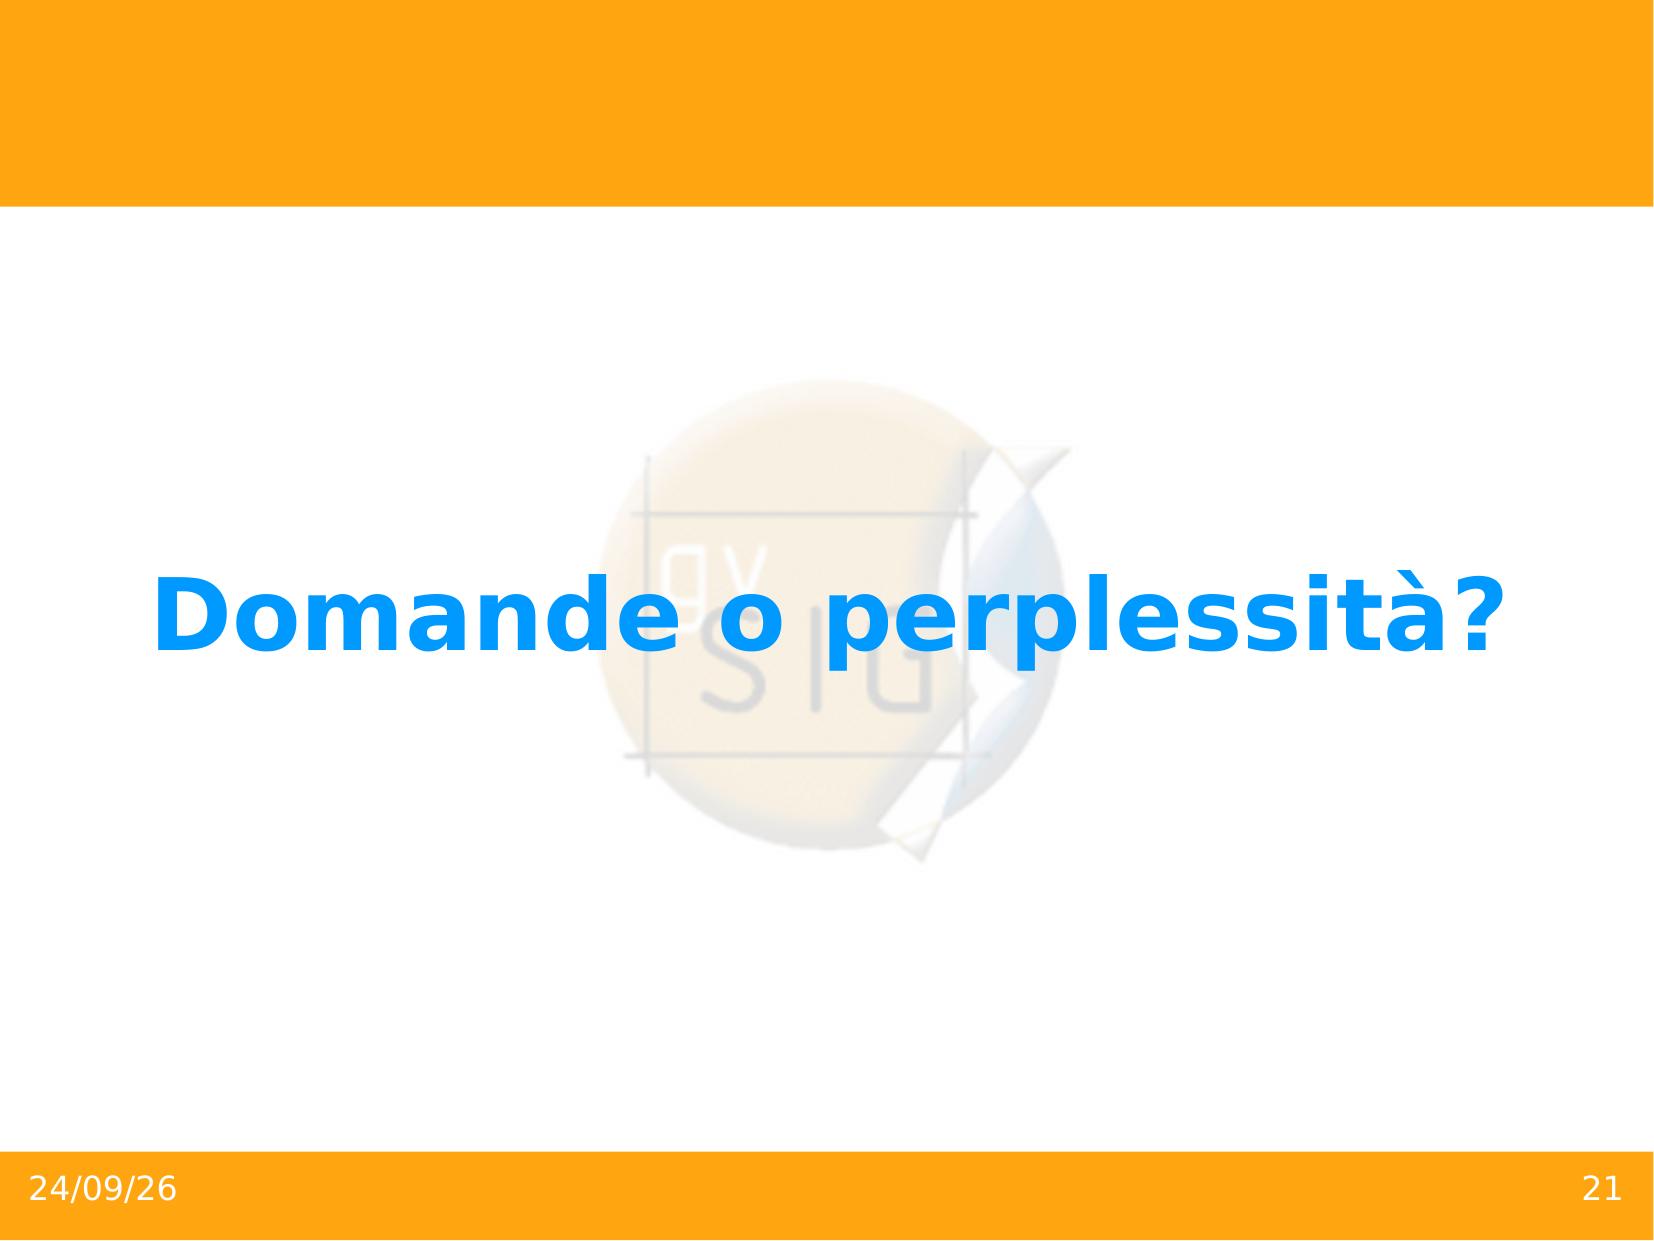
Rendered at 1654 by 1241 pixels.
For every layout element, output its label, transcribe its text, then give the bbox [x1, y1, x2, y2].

list Domande o perplessità? [47, 236, 1595, 1123]
